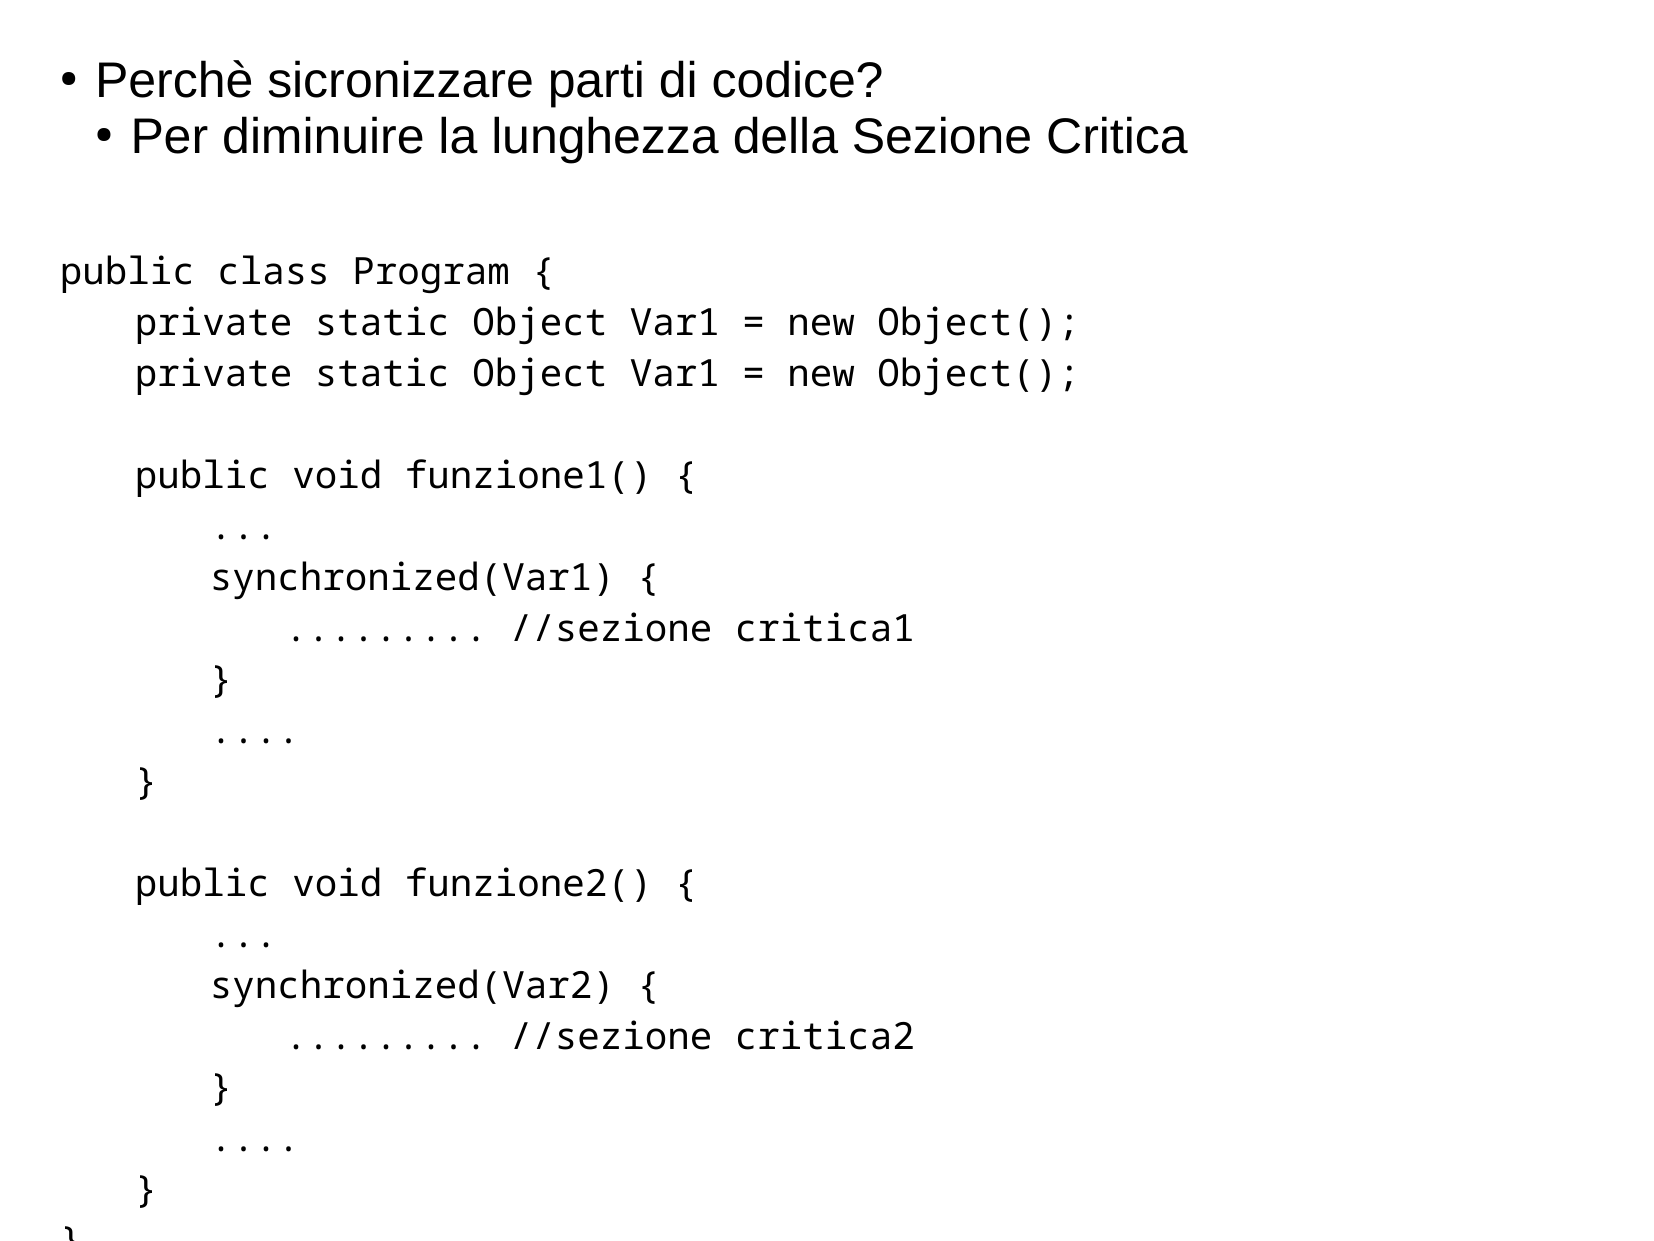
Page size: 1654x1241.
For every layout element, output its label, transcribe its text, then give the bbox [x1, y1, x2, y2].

text_box public class Program { private static Object Var1 = new Object(); private static Object Var1 = new Object(); public void funzione1() { ... synchronized(Var1) { ......... //sezione critica1 } .... } public void funzione2() { ... synchronized(Var2) { ......... //sezione critica2 } .... } } [45, 195, 1621, 1216]
text_box Perchè sicronizzare parti di codice? Per diminuire la lunghezza della Sezione Critica [45, 45, 1576, 172]
